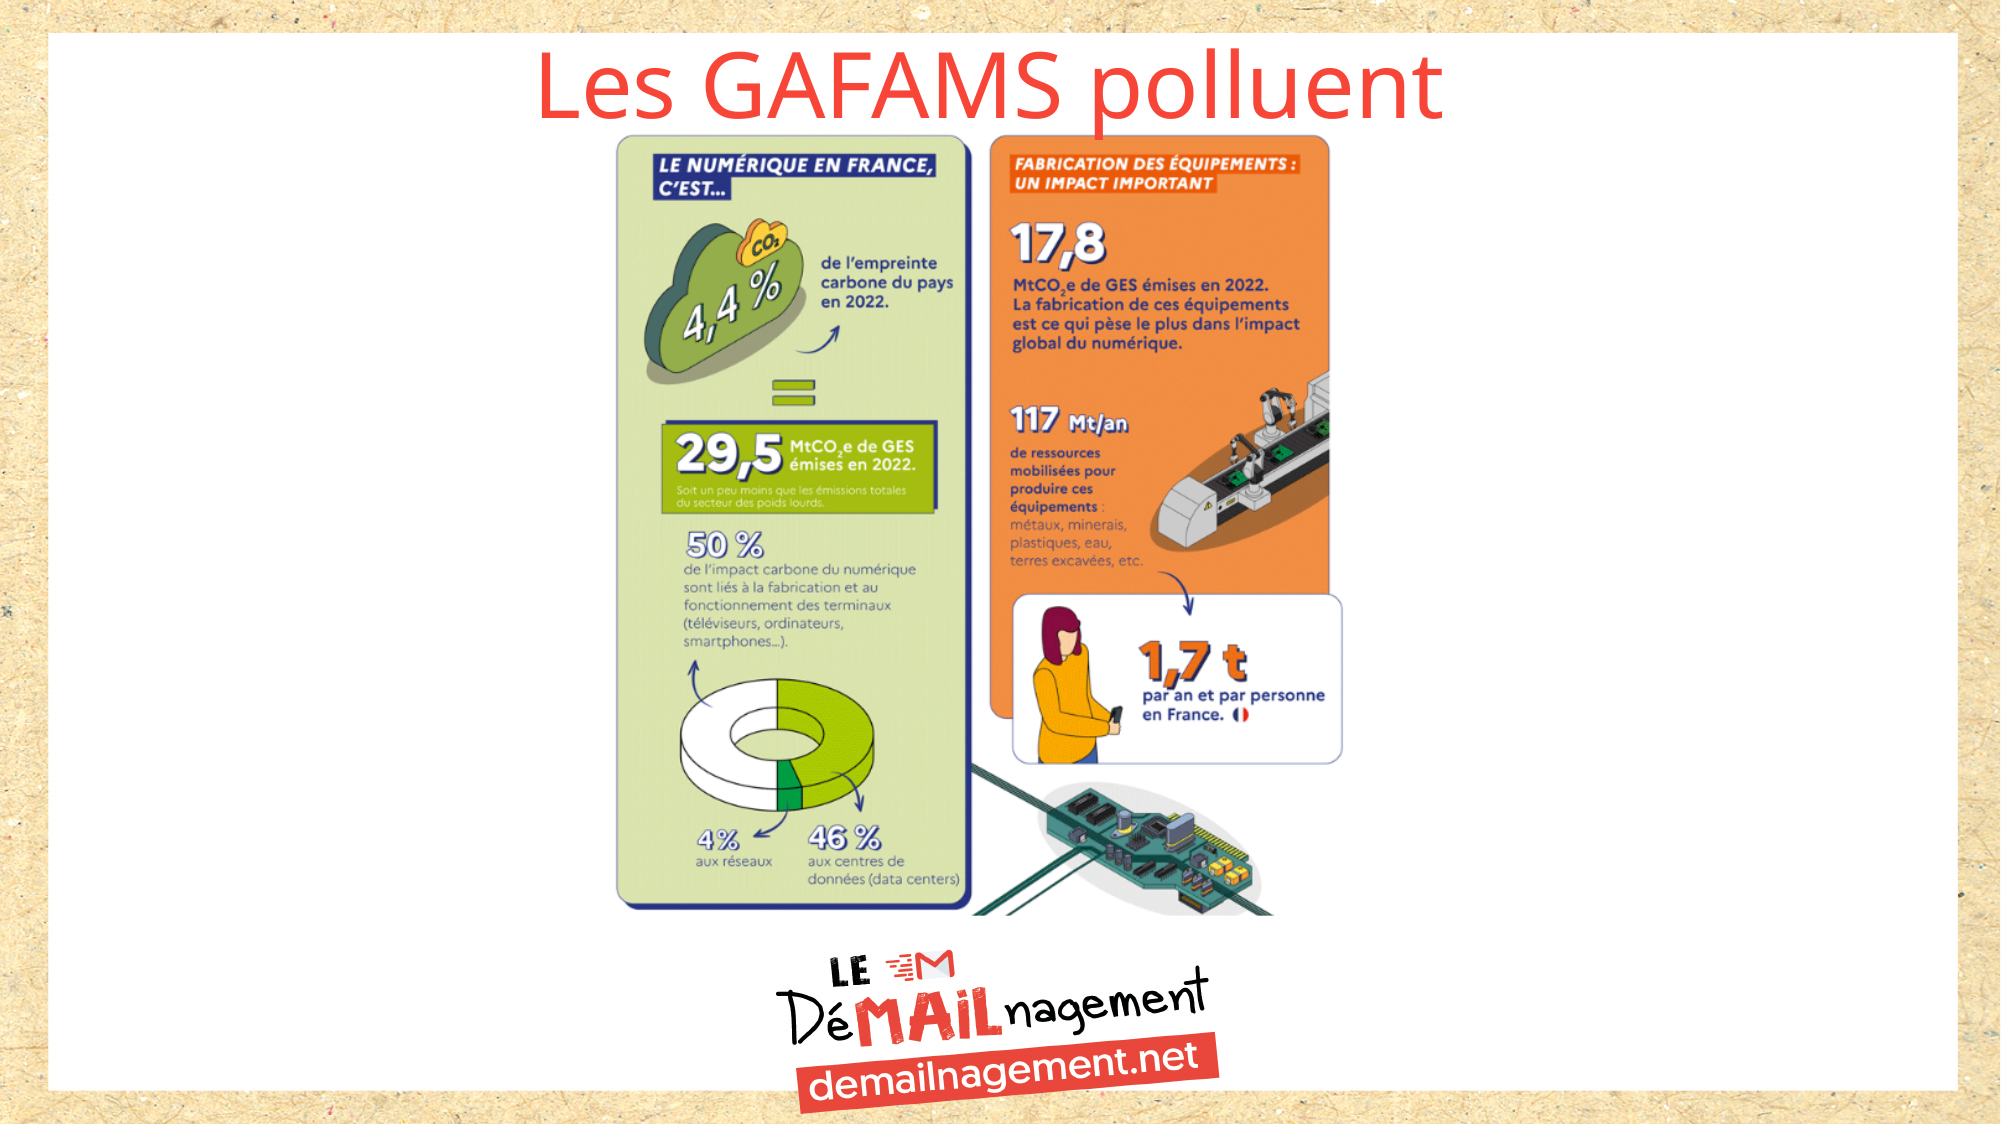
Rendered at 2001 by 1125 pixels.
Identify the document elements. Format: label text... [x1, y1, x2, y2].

picture [0, 0, 2001, 1124]
text_box [590, 178, 1359, 916]
title Les GAFAMS polluent [0, 0, 1979, 178]
